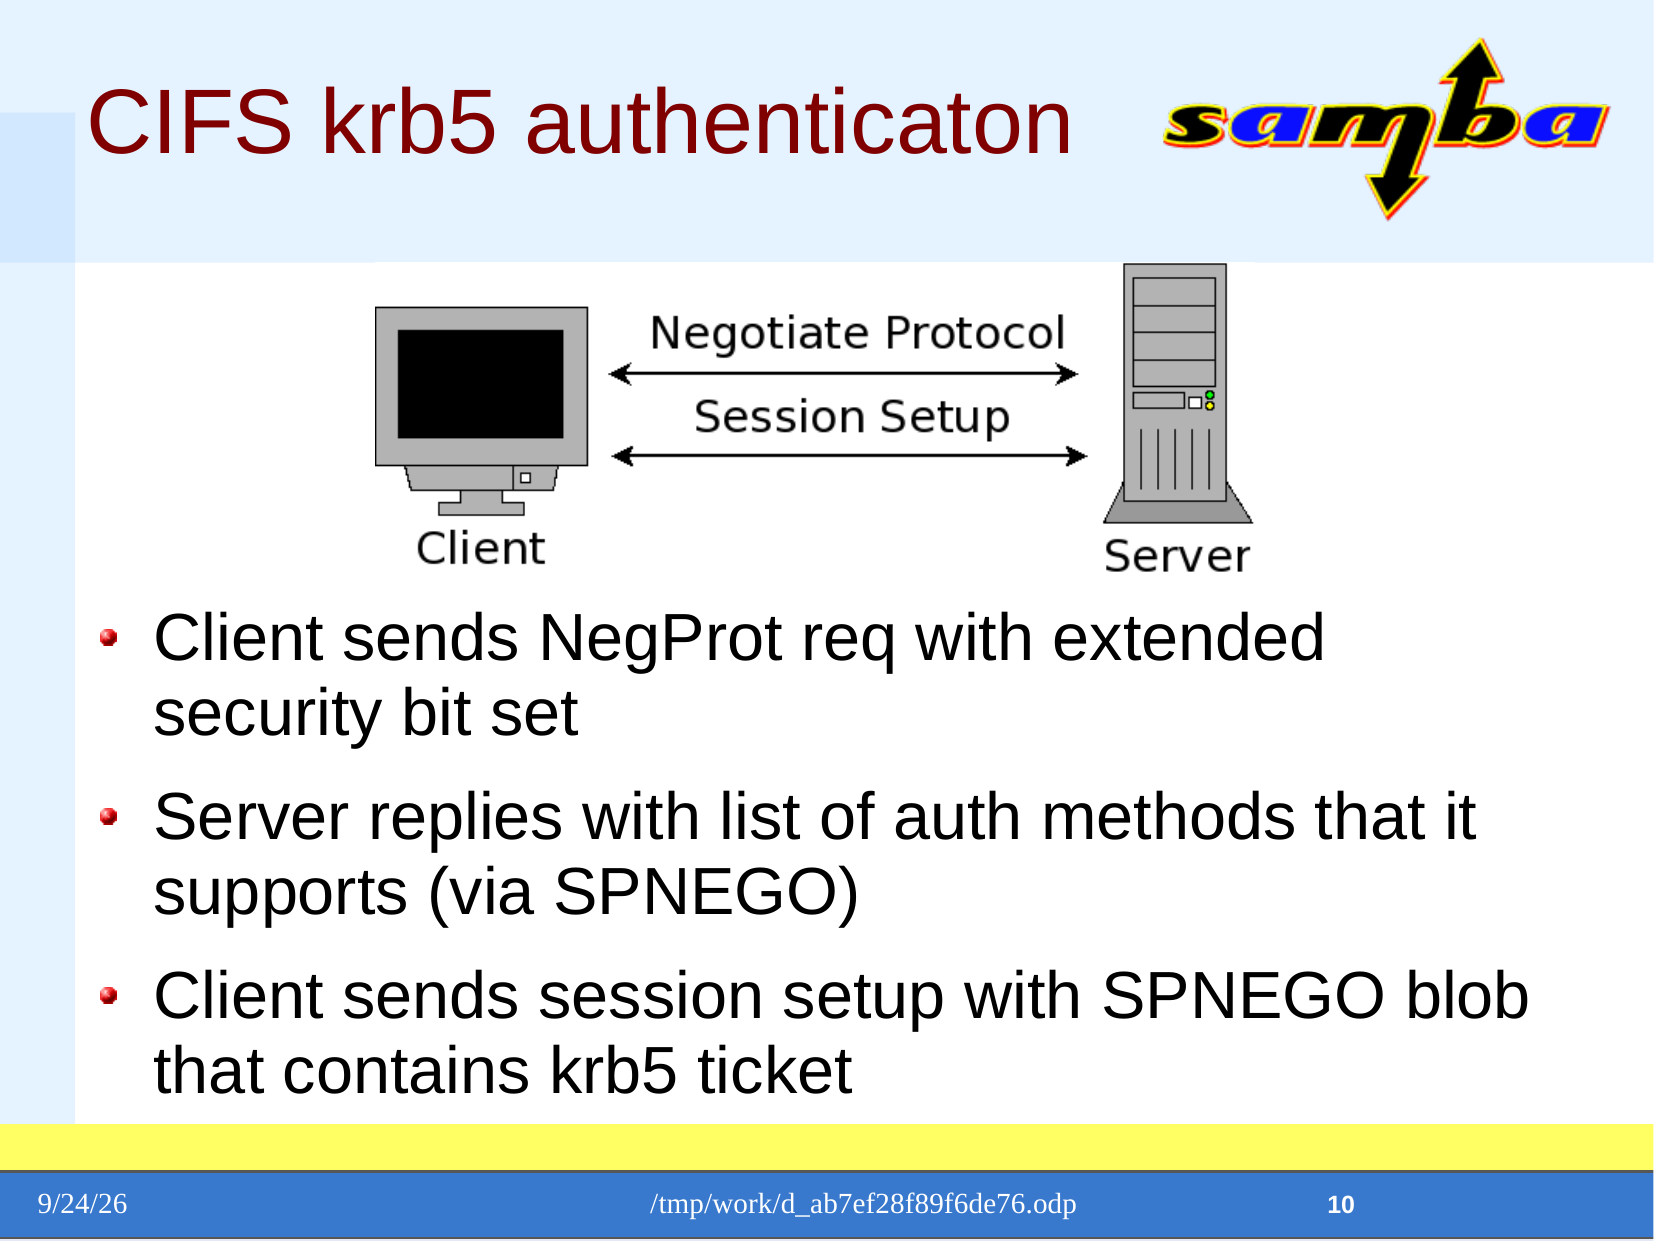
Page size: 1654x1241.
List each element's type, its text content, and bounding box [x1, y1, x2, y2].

picture [793, 1227, 799, 1238]
picture [375, 262, 1255, 606]
title CIFS krb5 authenticaton [0, 0, 1163, 245]
list Client sends NegProt req with extended security bit set Server replies with list of auth methods that it supports (via SPNEGO) Client sends session setup with SPNEGO blob that contains krb5 ticket [82, 600, 1571, 1126]
picture [1163, 37, 1613, 225]
picture [0, 1124, 1654, 1241]
